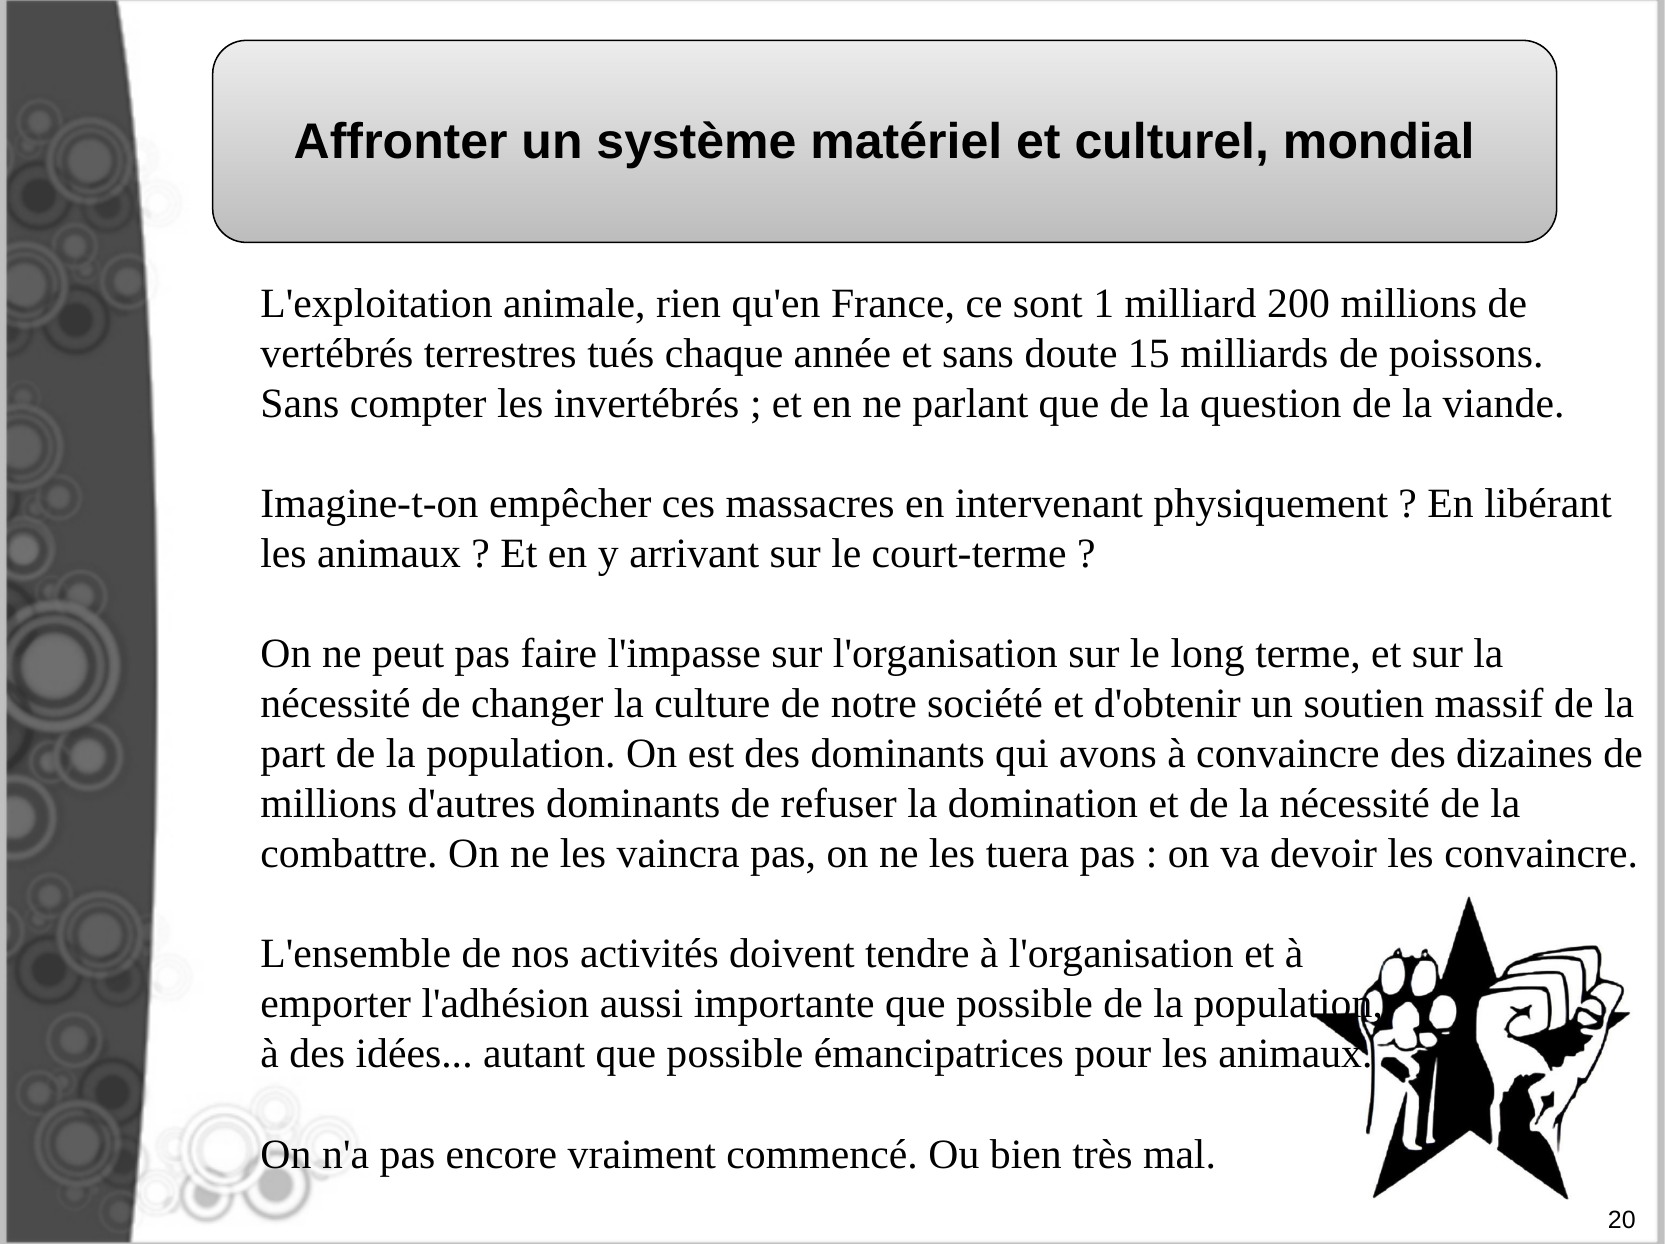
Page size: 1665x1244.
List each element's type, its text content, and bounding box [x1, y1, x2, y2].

text_box [212, 40, 1557, 243]
text_box L'exploitation animale, rien qu'en France, ce sont 1 milliard 200 millions de vertébrés terrestres tués chaque année et sans doute 15 milliards de poissons. Sans compter les invertébrés ; et en ne parlant que de la question de la viande. Imagine-t-on empêcher ces massacres en intervenant physiquement ? En libérant les animaux ? Et en y arrivant sur le court-terme ? On ne peut pas faire l'impasse sur l'organisation sur le long terme, et sur la nécessité de changer la culture de notre société et d'obtenir un soutien massif de la part de la population. On est des dominants qui avons à convaincre des dizaines de millions d'autres dominants de refuser la domination et de la nécessité de la combattre. On ne les vaincra pas, on ne les tuera pas : on va devoir les convaincre. L'ensemble de nos activités doivent tendre à l'organisation et à emporter l'adhésion aussi importante que possible de la population, à des idées... autant que possible émancipatrices pour les animaux. On n'a pas encore vraiment commencé. Ou bien très mal. [252, 267, 1665, 1244]
text_box Affronter un système matériel et culturel, mondial [222, 100, 1547, 176]
text_box 20 [1297, 1195, 1645, 1242]
picture [3, 0, 1662, 1244]
